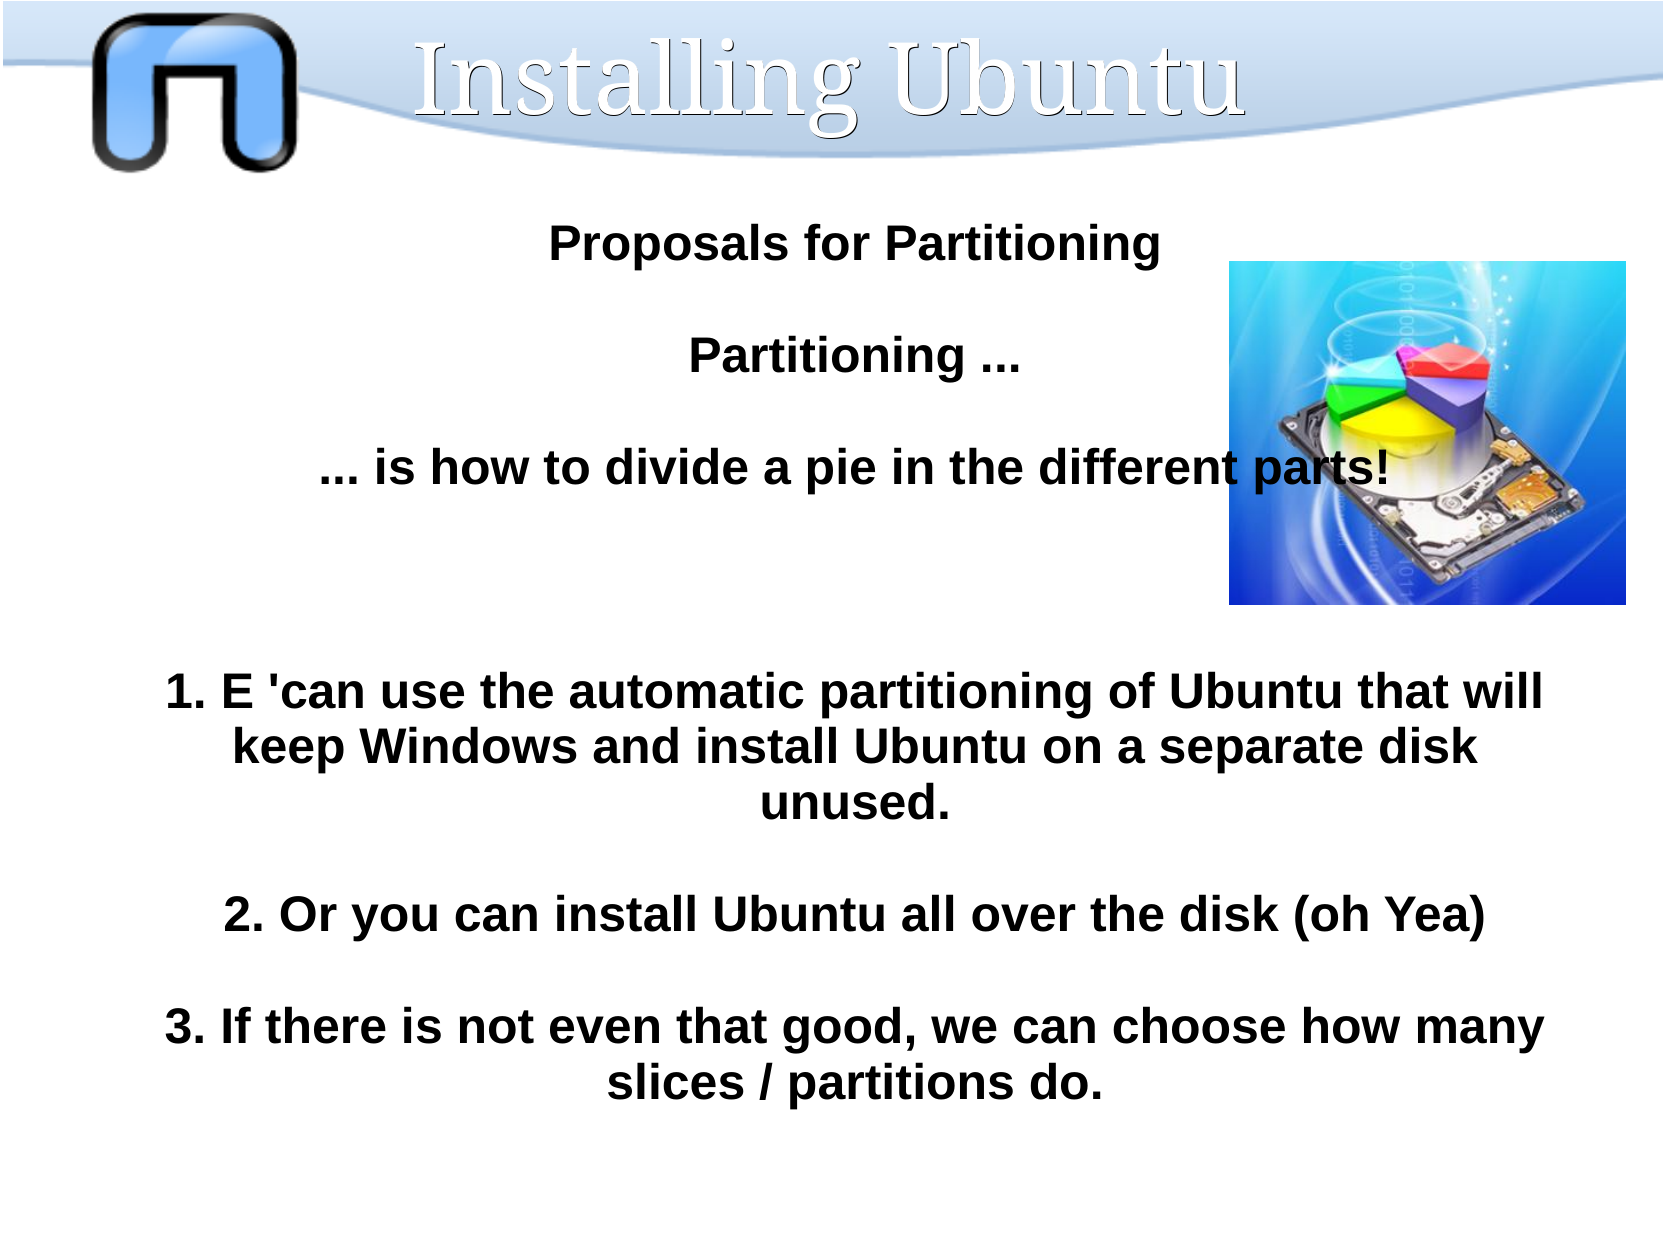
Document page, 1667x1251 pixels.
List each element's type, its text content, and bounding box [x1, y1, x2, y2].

list Proposals for Partitioning Partitioning ... ... is how to divide a pie in the different parts! 1. E 'can use the automatic partitioning of Ubuntu that will keep Windows and install Ubuntu on a separate disk unused. 2. Or you can install Ubuntu all over the disk (oh Yea) 3. If there is not even that good, we can choose how many slices / partitions do. [129, 211, 1582, 1141]
picture [0, 0, 1667, 1251]
text_box Installing Ubuntu [397, 0, 1433, 272]
